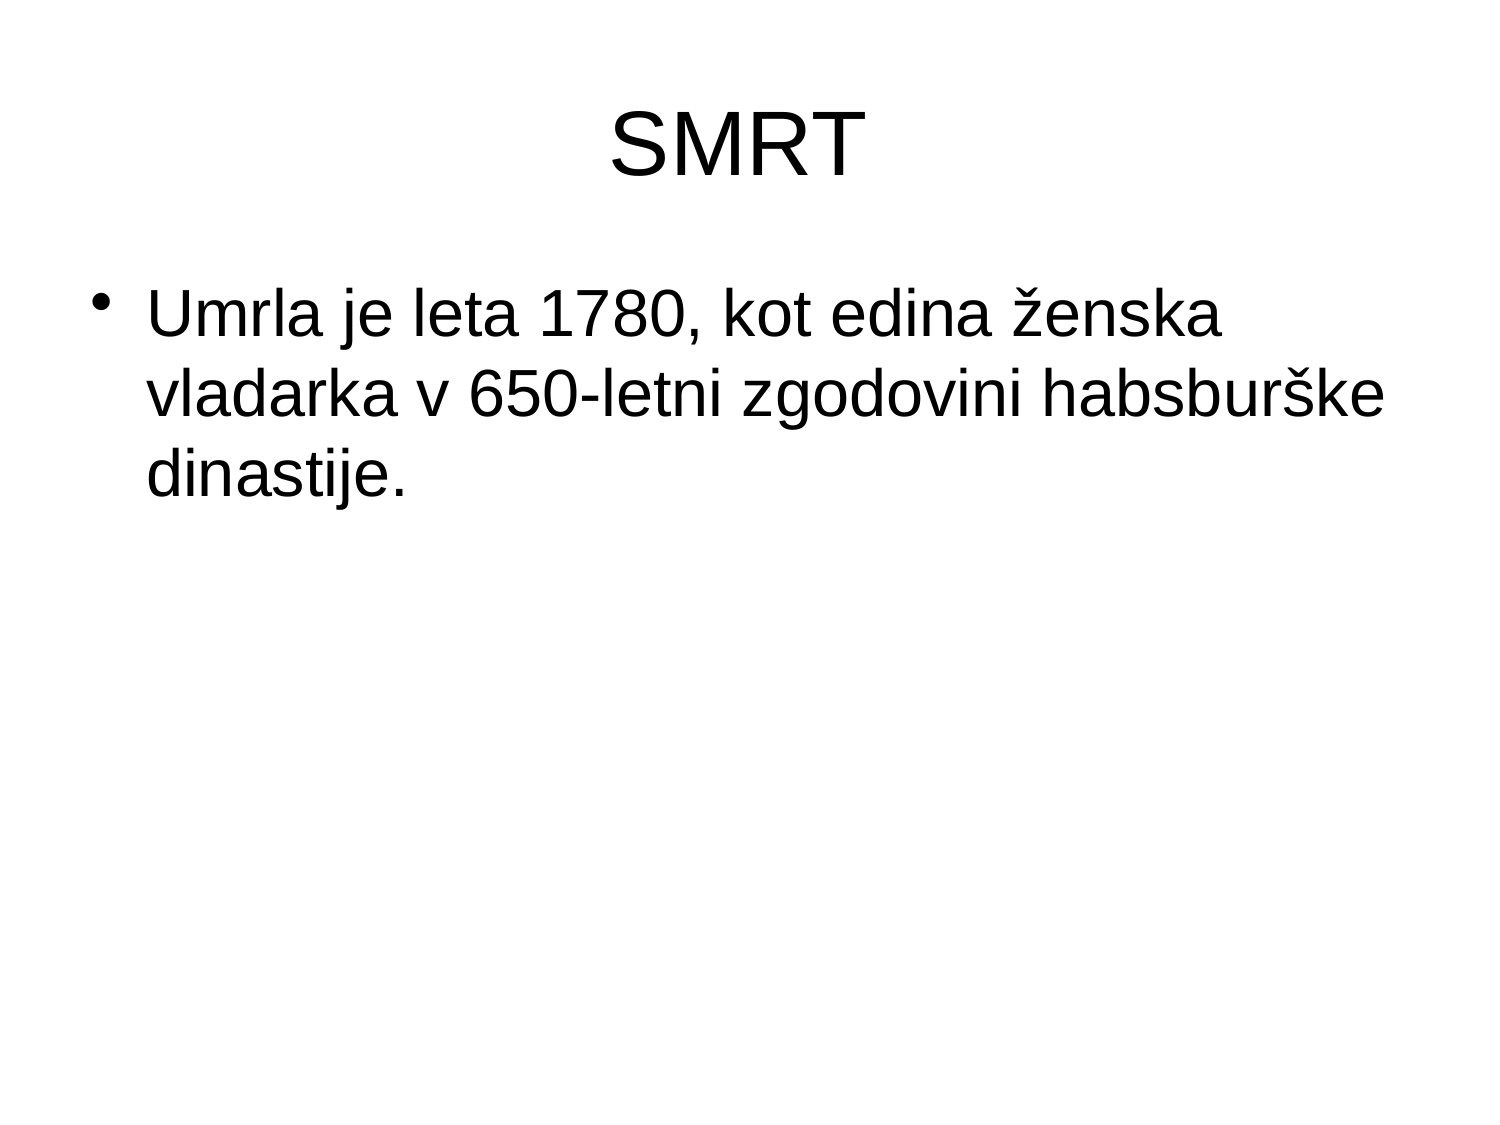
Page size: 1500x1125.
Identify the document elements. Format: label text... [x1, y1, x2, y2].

list Umrla je leta 1780, kot edina ženska vladarka v 650-letni zgodovini habsburške dinastije. [75, 262, 1425, 1005]
title SMRT [75, 45, 1425, 233]
